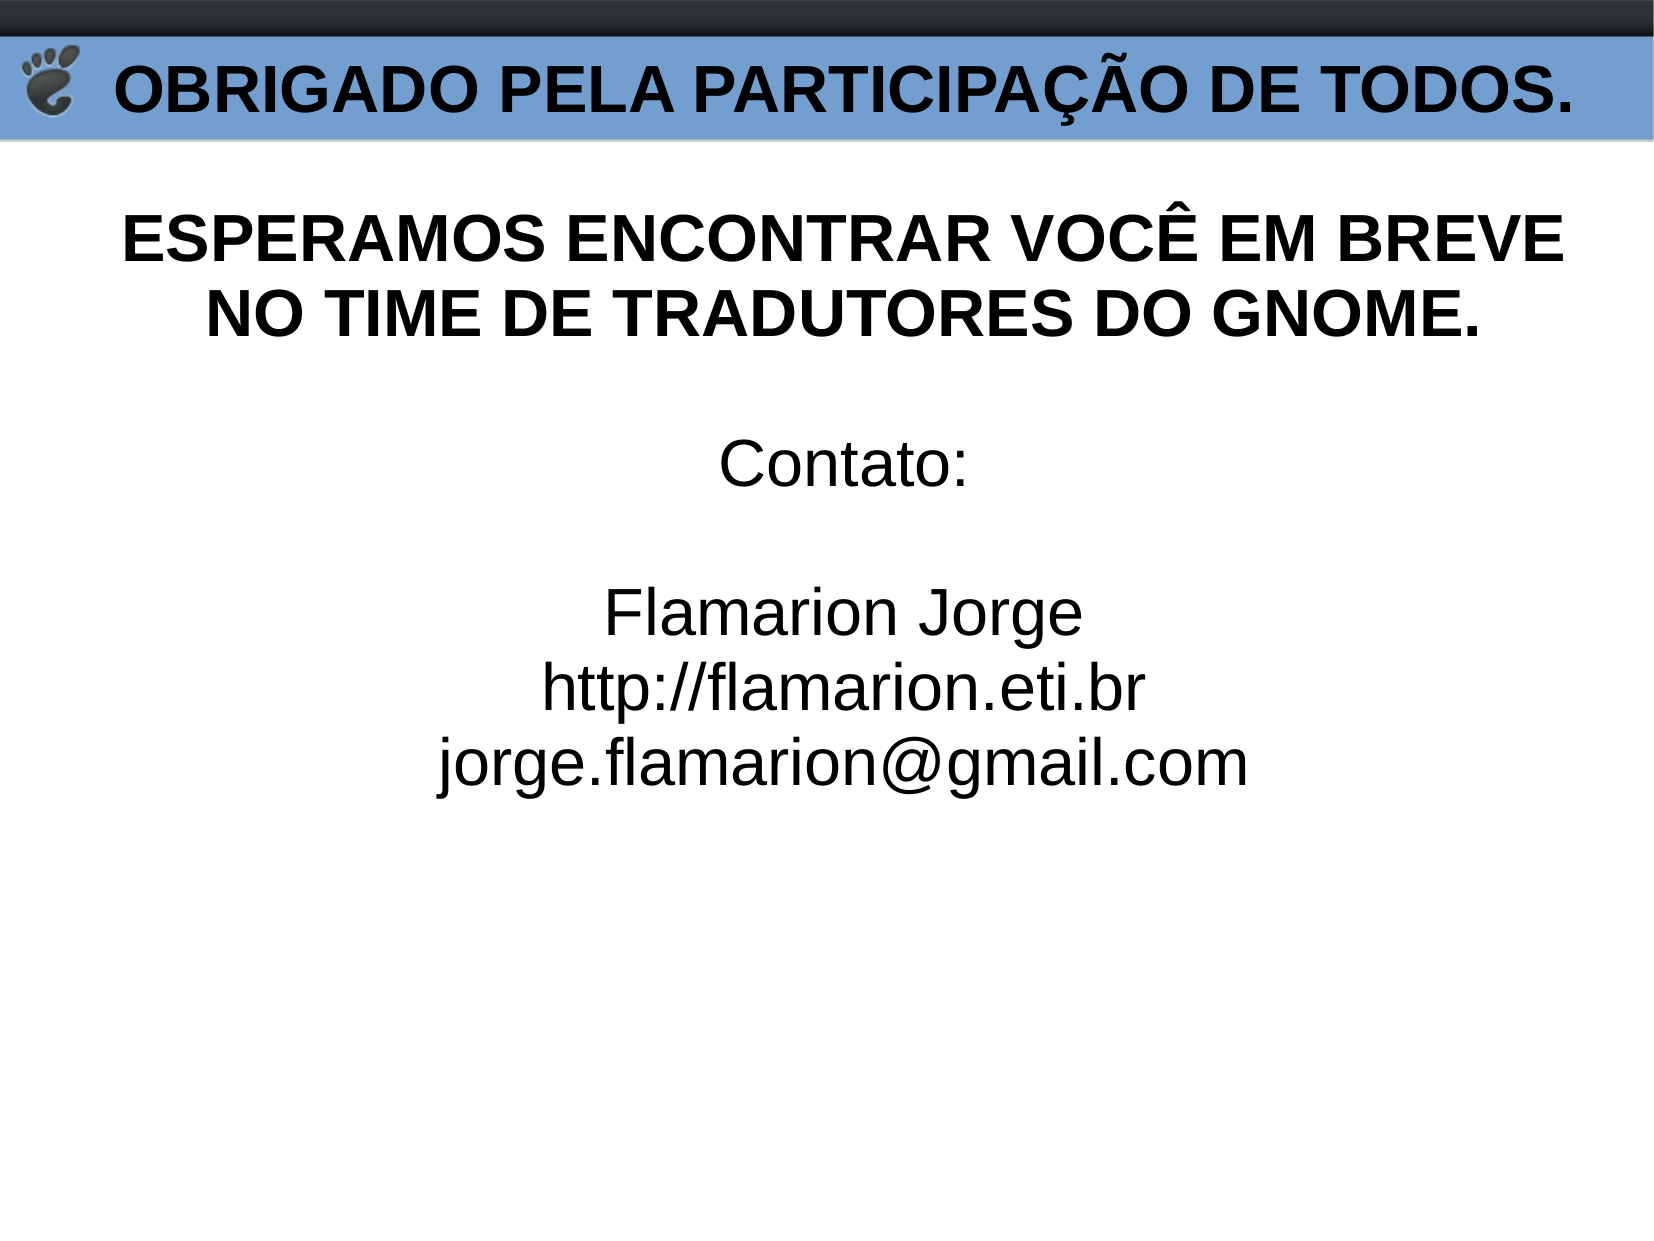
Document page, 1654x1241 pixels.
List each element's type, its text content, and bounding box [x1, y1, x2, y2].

subtitle OBRIGADO PELA PARTICIPAÇÃO DE TODOS. ESPERAMOS ENCONTRAR VOCÊ EM BREVE NO TIME DE TRADUTORES DO GNOME. Contato: Flamarion Jorge http://flamarion.eti.br jorge.flamarion@gmail.com [100, 19, 1589, 1109]
picture [0, 0, 1654, 1241]
